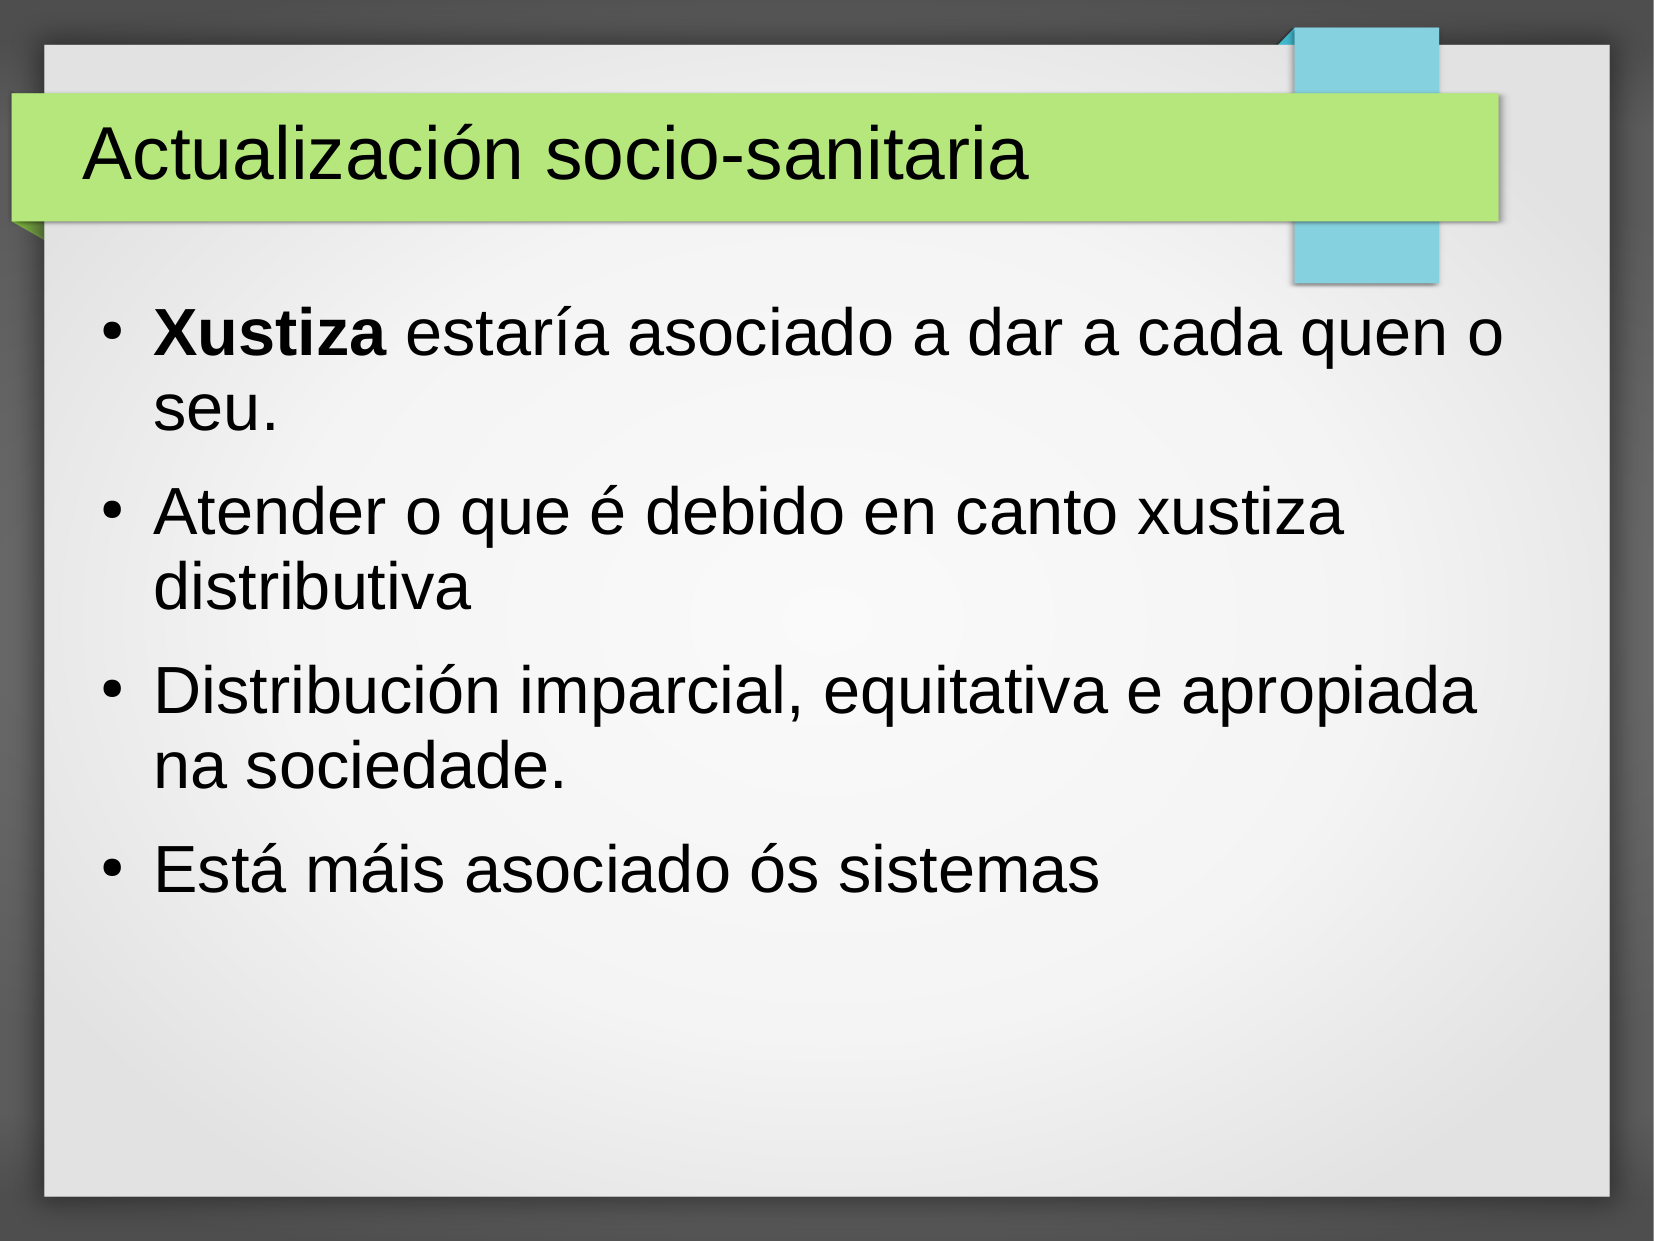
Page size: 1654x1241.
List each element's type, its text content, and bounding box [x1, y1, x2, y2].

title Actualización socio-sanitaria [82, 94, 1264, 213]
picture [0, 0, 1654, 1241]
list Xustiza estaría asociado a dar a cada quen o seu. Atender o que é debido en canto xustiza distributiva Distribución imparcial, equitativa e apropiada na sociedade. Está máis asociado ós sistemas [82, 295, 1571, 1015]
